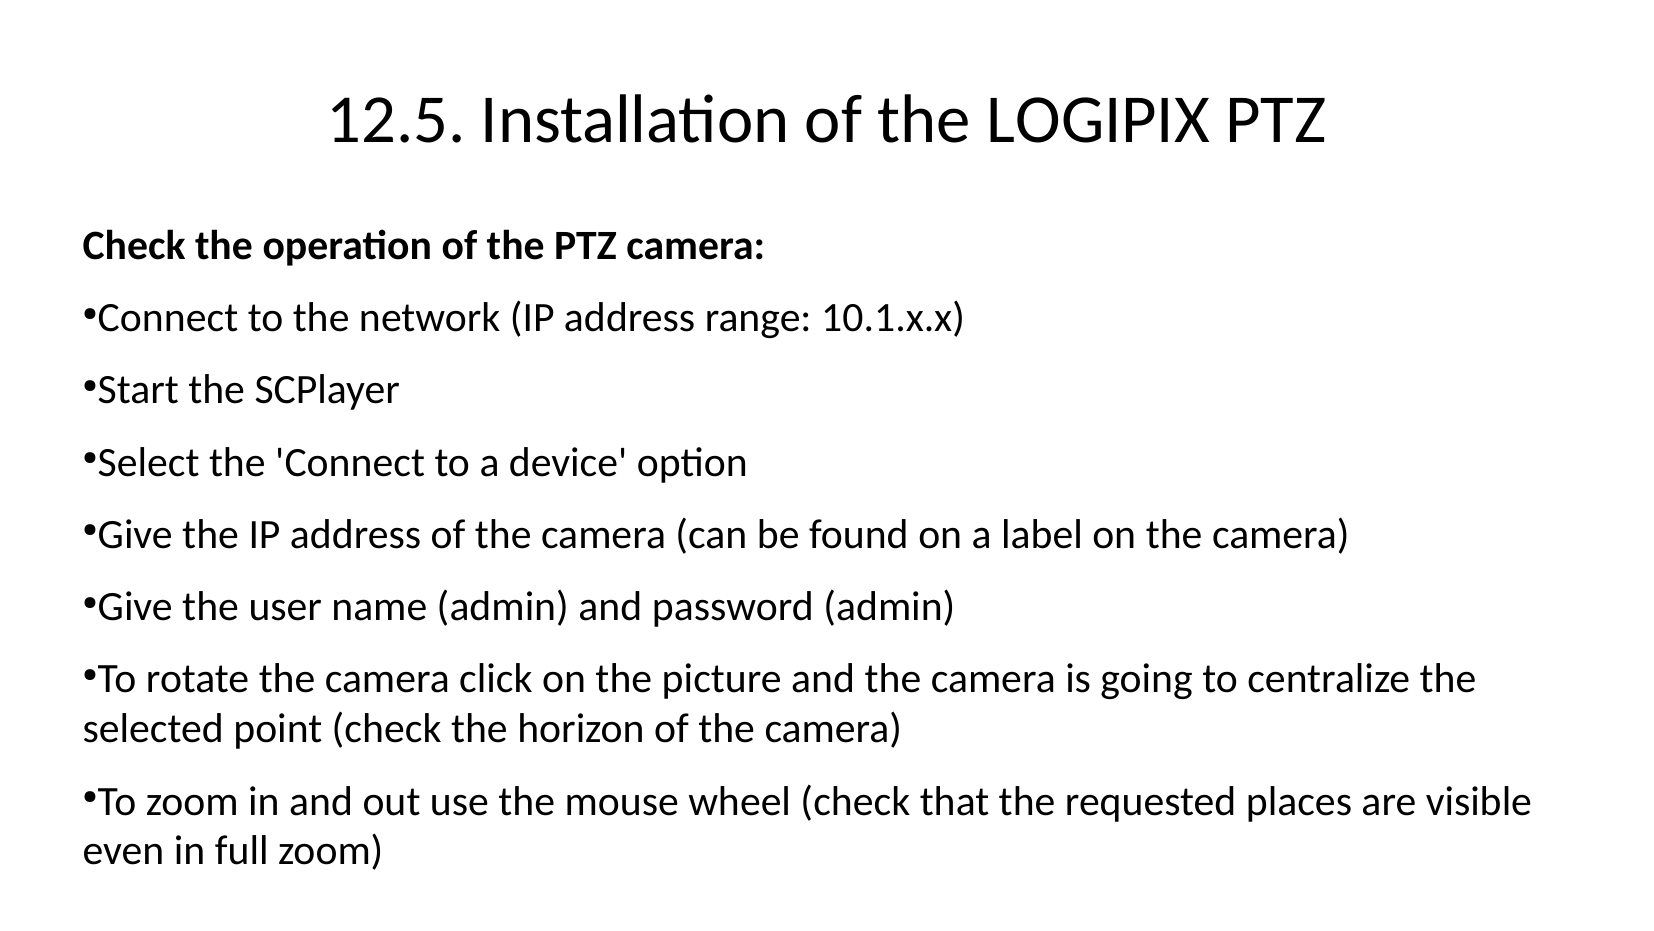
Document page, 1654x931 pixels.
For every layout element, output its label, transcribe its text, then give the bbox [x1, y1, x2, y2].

title 12.5. Installation of the LOGIPIX PTZ [82, 73, 1571, 157]
subtitle Check the operation of the PTZ camera: Connect to the network (IP address range: 10.1.x.x) Start the SCPlayer Select the 'Connect to a device' option Give the IP address of the camera (can be found on a label on the camera) Give the user name (admin) and password (admin) To rotate the camera click on the picture and the camera is going to centralize the selected point (check the horizon of the camera) To zoom in and out use the mouse wheel (check that the requested places are visible even in full zoom) [82, 217, 1571, 758]
